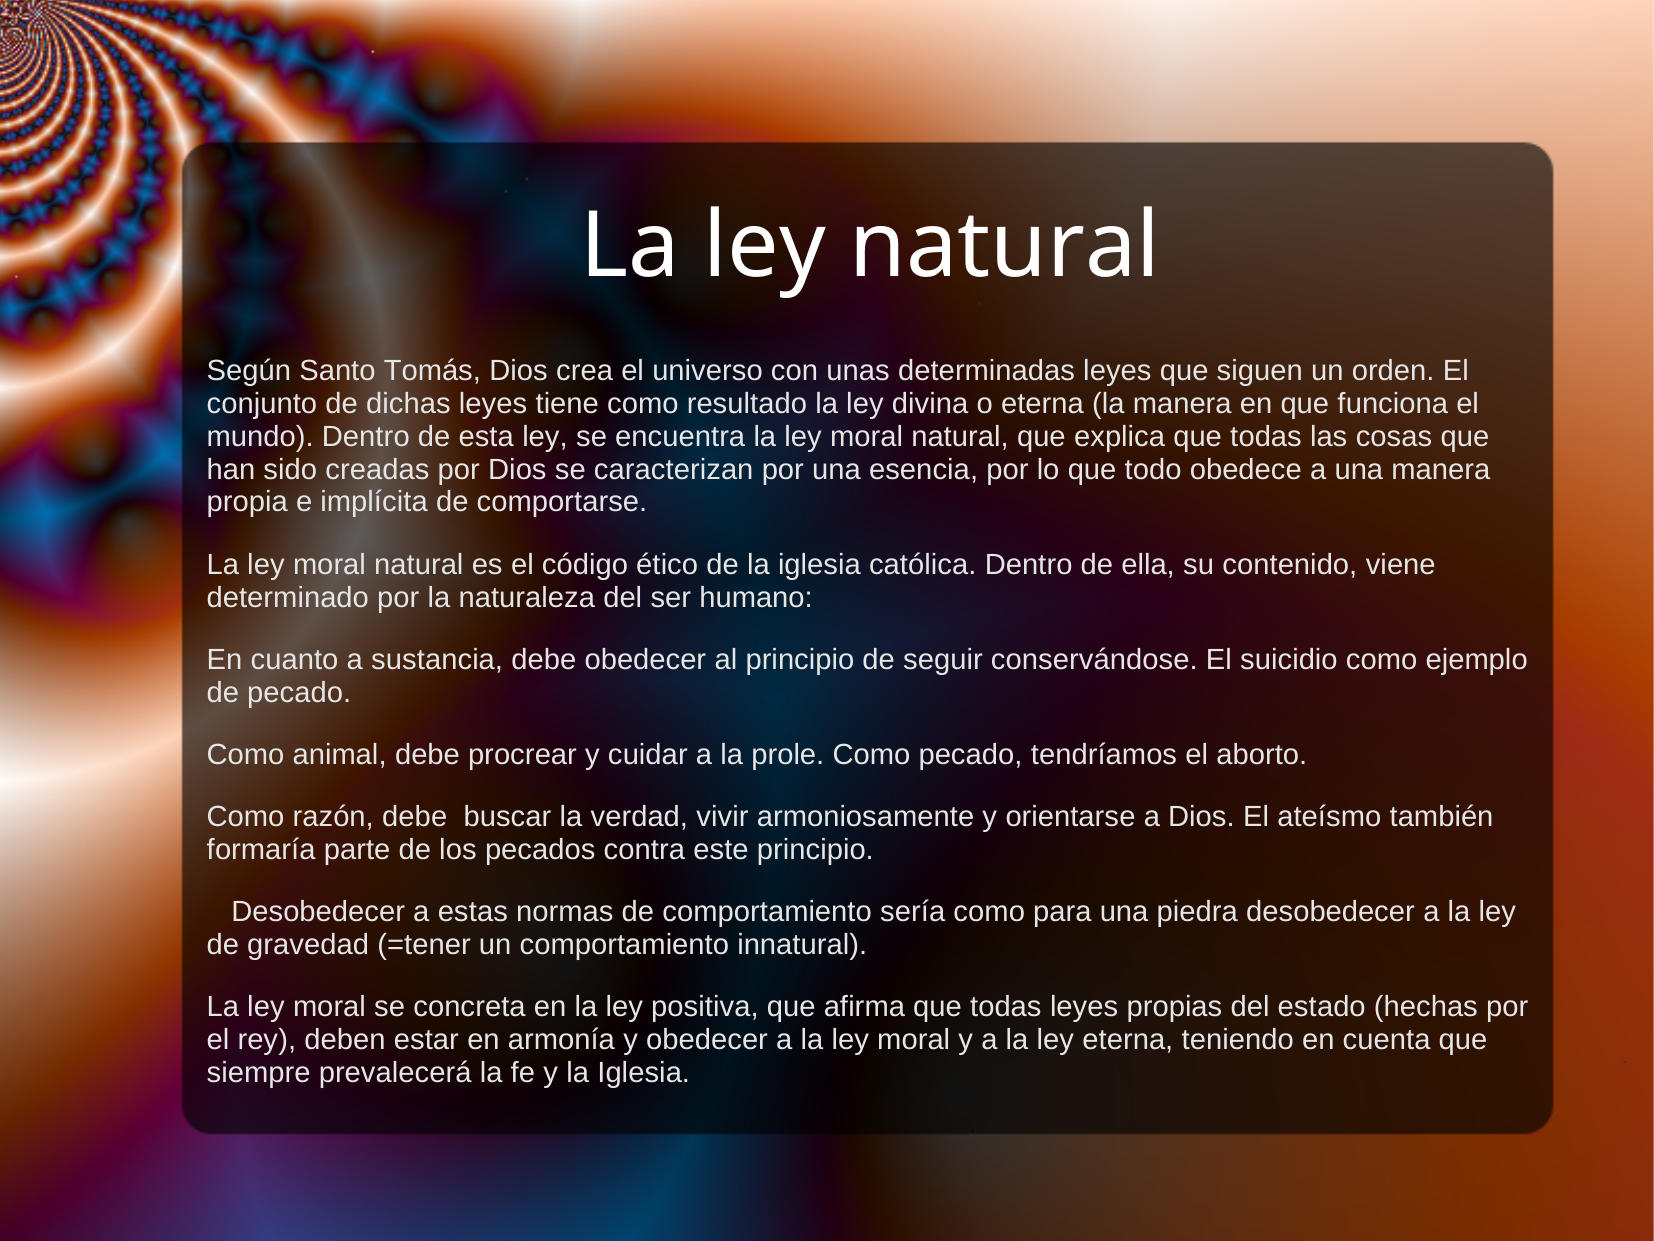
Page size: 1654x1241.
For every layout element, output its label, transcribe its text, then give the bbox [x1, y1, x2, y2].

list Según Santo Tomás, Dios crea el universo con unas determinadas leyes que siguen un orden. El conjunto de dichas leyes tiene como resultado la ley divina o eterna (la manera en que funciona el mundo). Dentro de esta ley, se encuentra la ley moral natural, que explica que todas las cosas que han sido creadas por Dios se caracterizan por una esencia, por lo que todo obedece a una manera propia e implícita de comportarse. La ley moral natural es el código ético de la iglesia católica. Dentro de ella, su contenido, viene determinado por la naturaleza del ser humano: En cuanto a sustancia, debe obedecer al principio de seguir conservándose. El suicidio como ejemplo de pecado. Como animal, debe procrear y cuidar a la prole. Como pecado, tendríamos el aborto. Como razón, debe buscar la verdad, vivir armoniosamente y orientarse a Dios. El ateísmo también formaría parte de los pecados contra este principio. Desobedecer a estas normas de comportamiento sería como para una piedra desobedecer a la ley de gravedad (=tener un comportamiento innatural). La ley moral se concreta en la ley positiva, que afirma que todas leyes propias del estado (hechas por el rey), deben estar en armonía y obedecer a la ley moral y a la ley eterna, teniendo en cuenta que siempre prevalecerá la fe y la Iglesia. [206, 354, 1536, 1093]
picture [0, 0, 1654, 1241]
title La ley natural [206, 156, 1536, 325]
